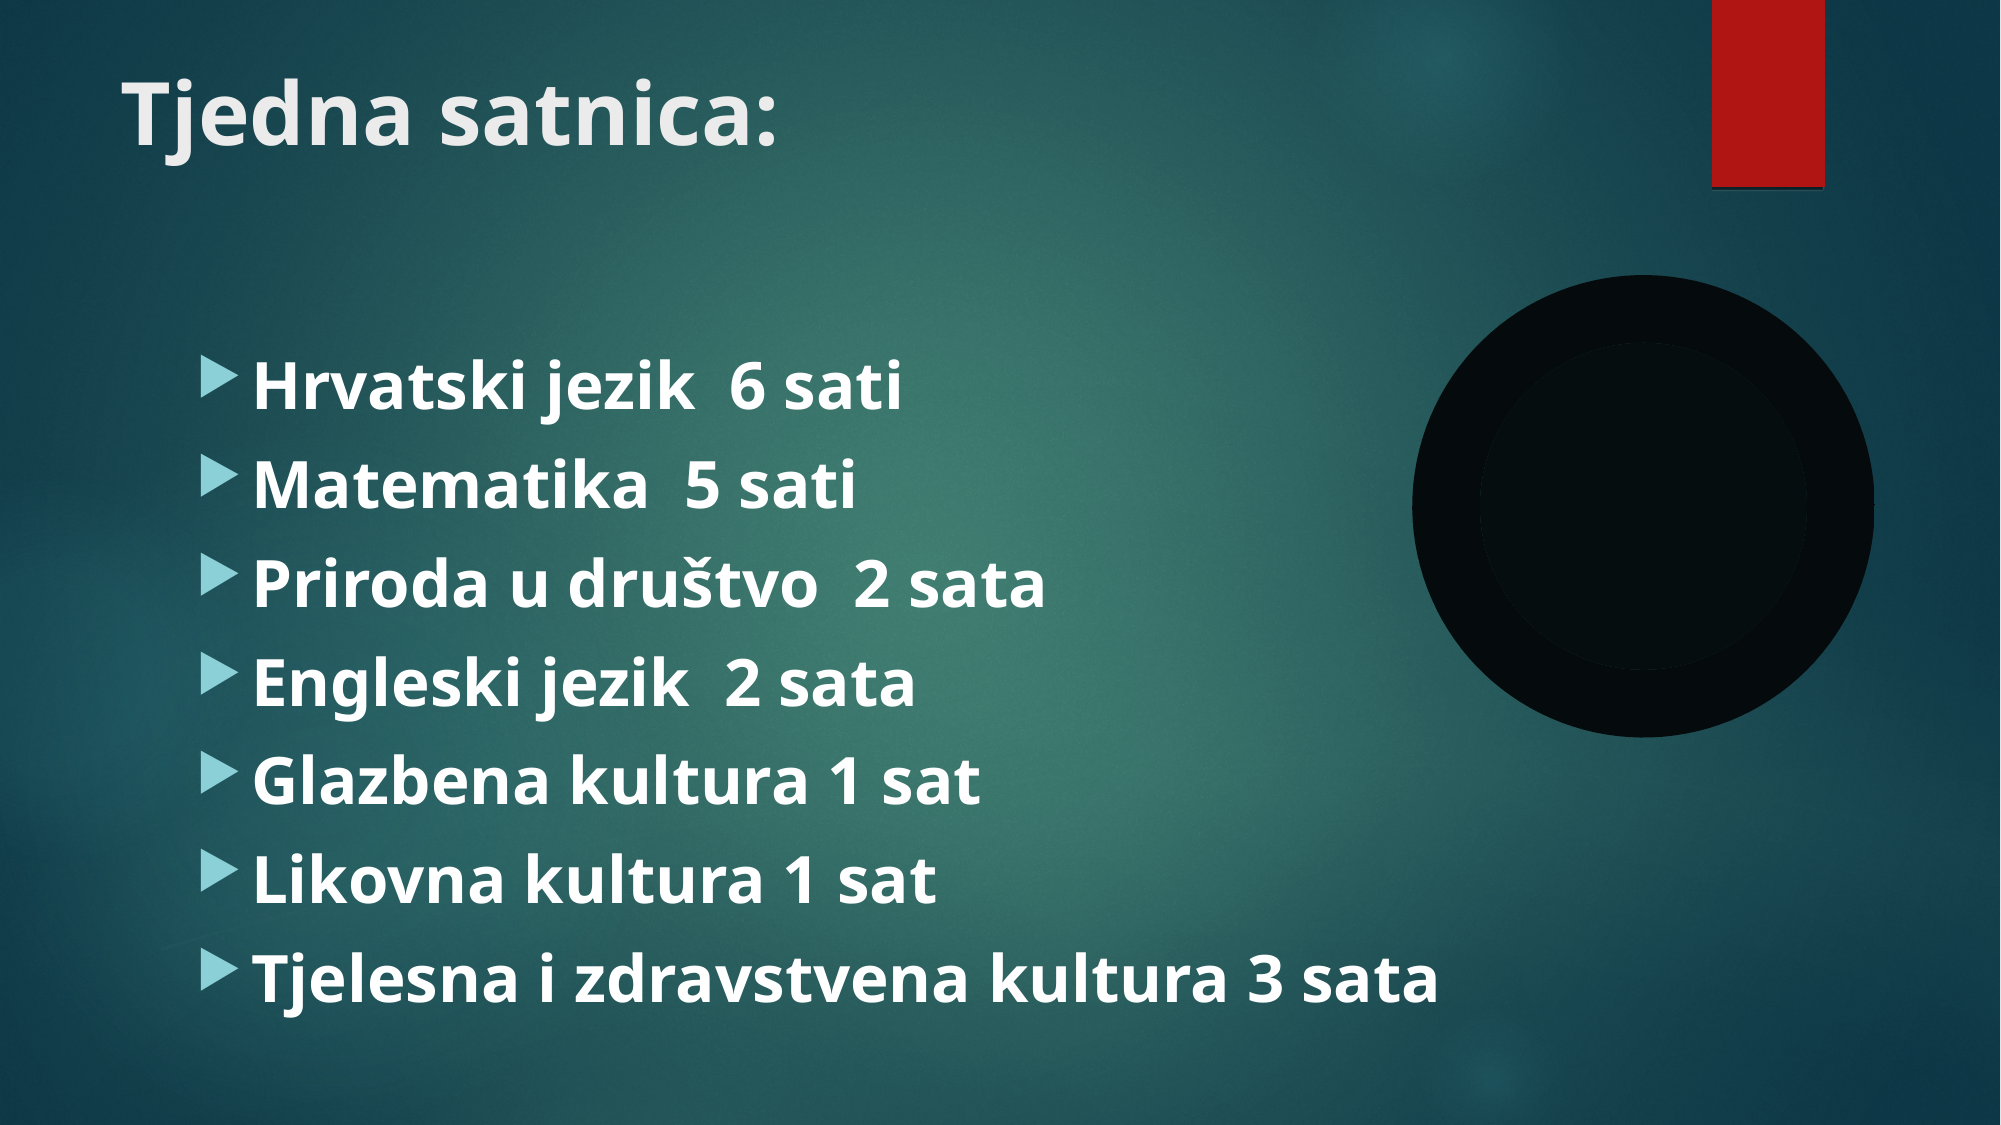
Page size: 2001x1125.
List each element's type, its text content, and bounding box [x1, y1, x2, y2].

title Tjedna satnica: [105, 50, 1649, 281]
list Hrvatski jezik 6 sati Matematika 5 sati Priroda u društvo 2 sata Engleski jezik 2 sata Glazbena kultura 1 sat Likovna kultura 1 sat Tjelesna i zdravstvena kultura 3 sata [181, 336, 1649, 1026]
